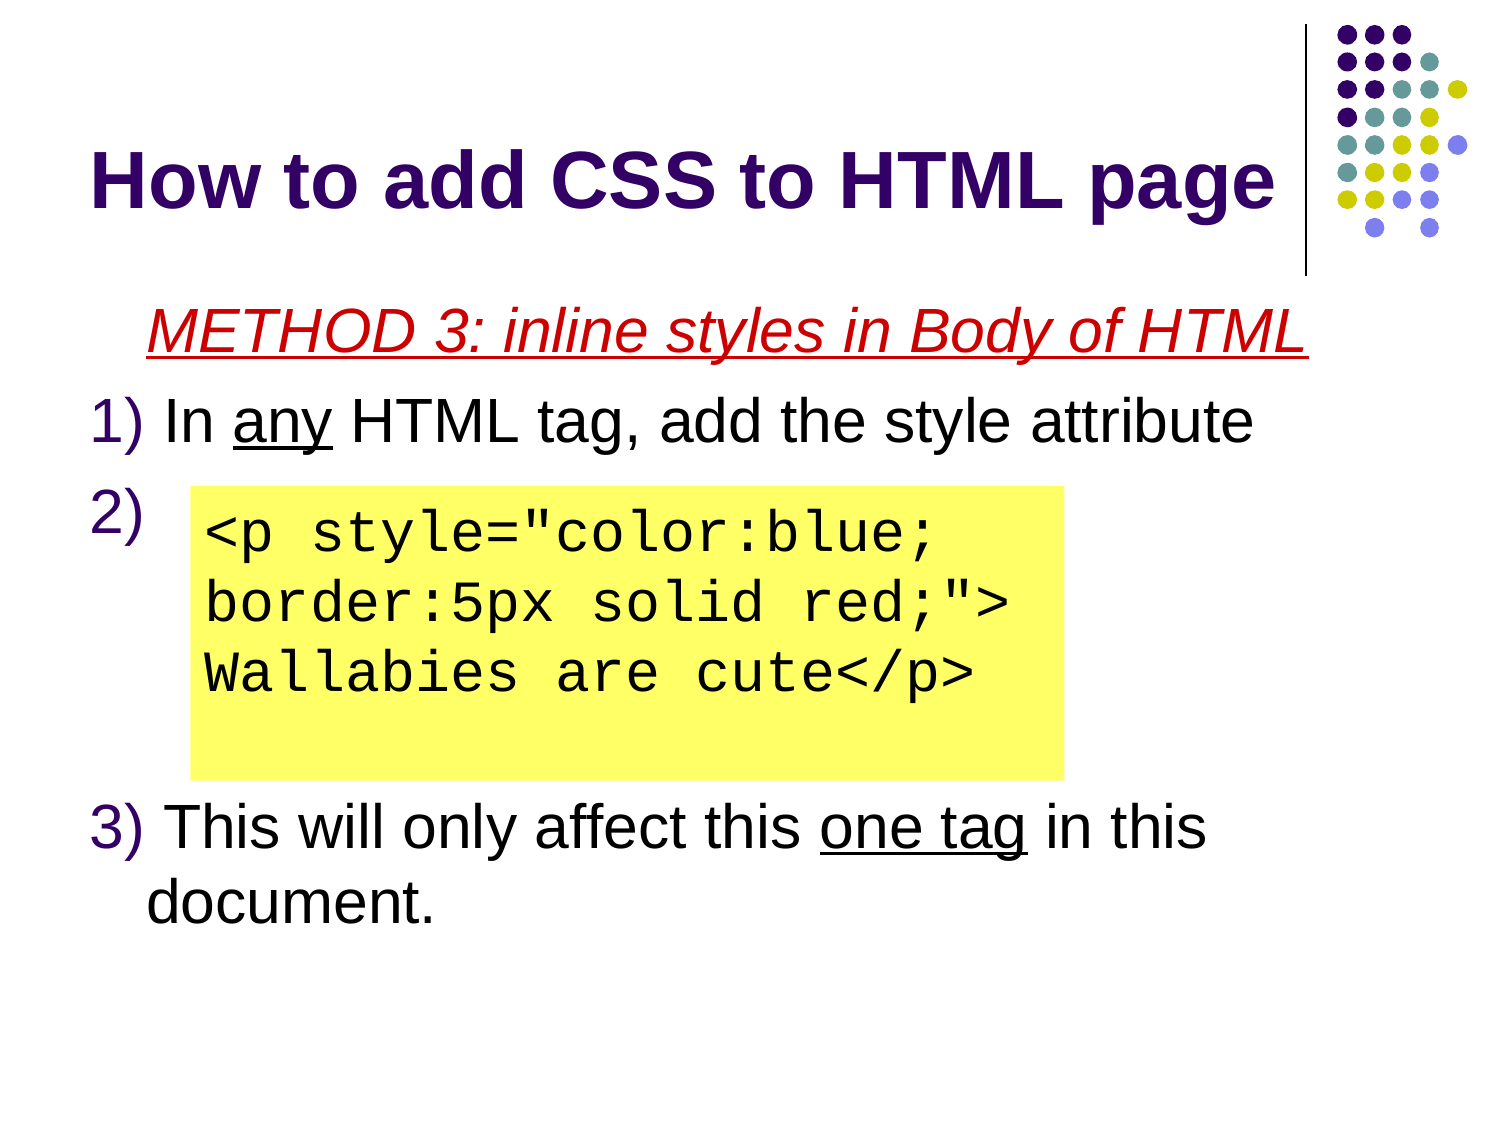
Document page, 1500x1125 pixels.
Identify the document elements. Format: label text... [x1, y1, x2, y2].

title How to add CSS to HTML page [74, 20, 1313, 233]
list METHOD 3: inline styles in Body of HTML In any HTML tag, add the style attribute . . . This will only affect this one tag in this document. [75, 282, 1426, 1006]
text_box <p style="color:blue; border:5px solid red;"> Wallabies are cute</p> [190, 485, 1065, 781]
